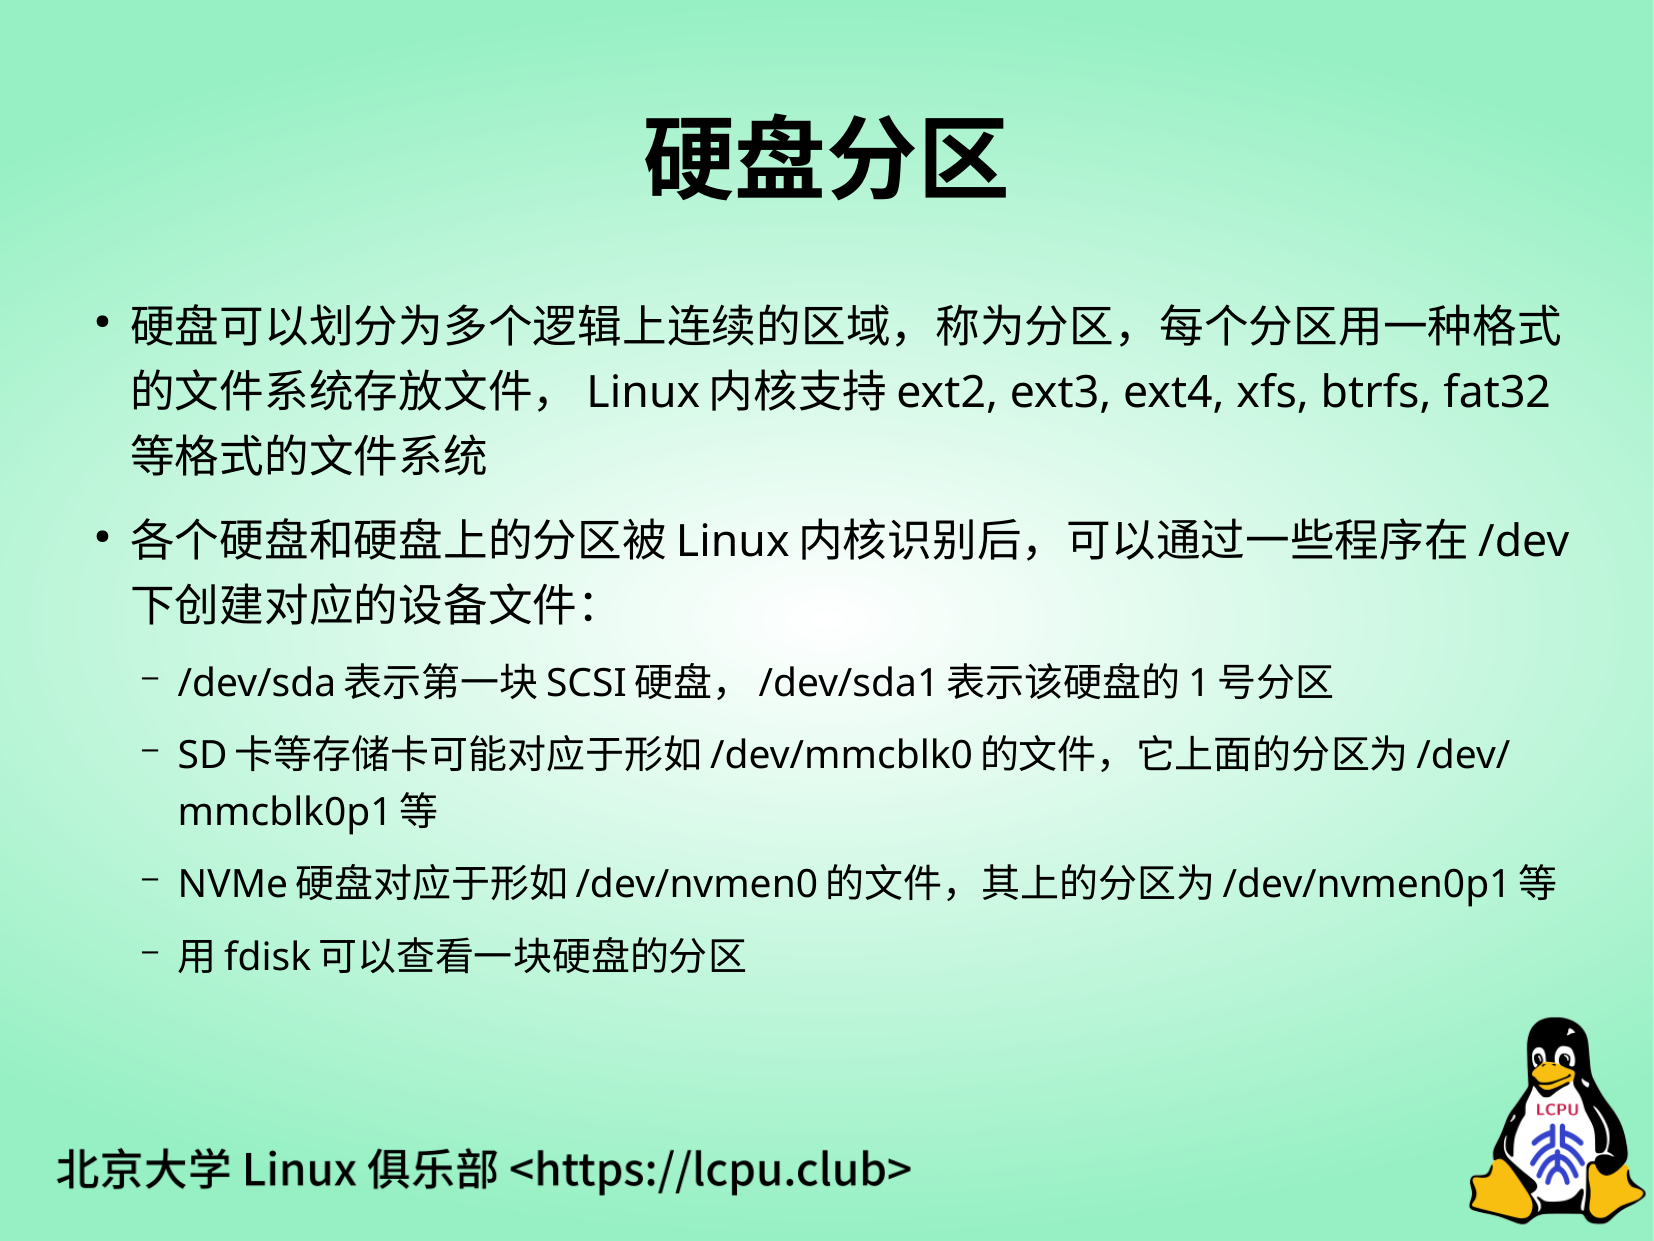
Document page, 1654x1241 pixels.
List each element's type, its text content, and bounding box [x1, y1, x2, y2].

list 硬盘可以划分为多个逻辑上连续的区域，称为分区，每个分区用一种格式的文件系统存放文件，Linux内核支持ext2, ext3, ext4, xfs, btrfs, fat32等格式的文件系统 各个硬盘和硬盘上的分区被Linux内核识别后，可以通过一些程序在/dev下创建对应的设备文件： /dev/sda表示第一块SCSI硬盘，/dev/sda1表示该硬盘的1号分区 SD卡等存储卡可能对应于形如/dev/mmcblk0的文件，它上面的分区为/dev/mmcblk0p1等 NVMe硬盘对应于形如/dev/nvmen0的文件，其上的分区为/dev/nvmen0p1等 用fdisk可以查看一块硬盘的分区 [82, 290, 1571, 1010]
picture [0, 0, 1654, 1241]
title 硬盘分区 [82, 49, 1571, 257]
